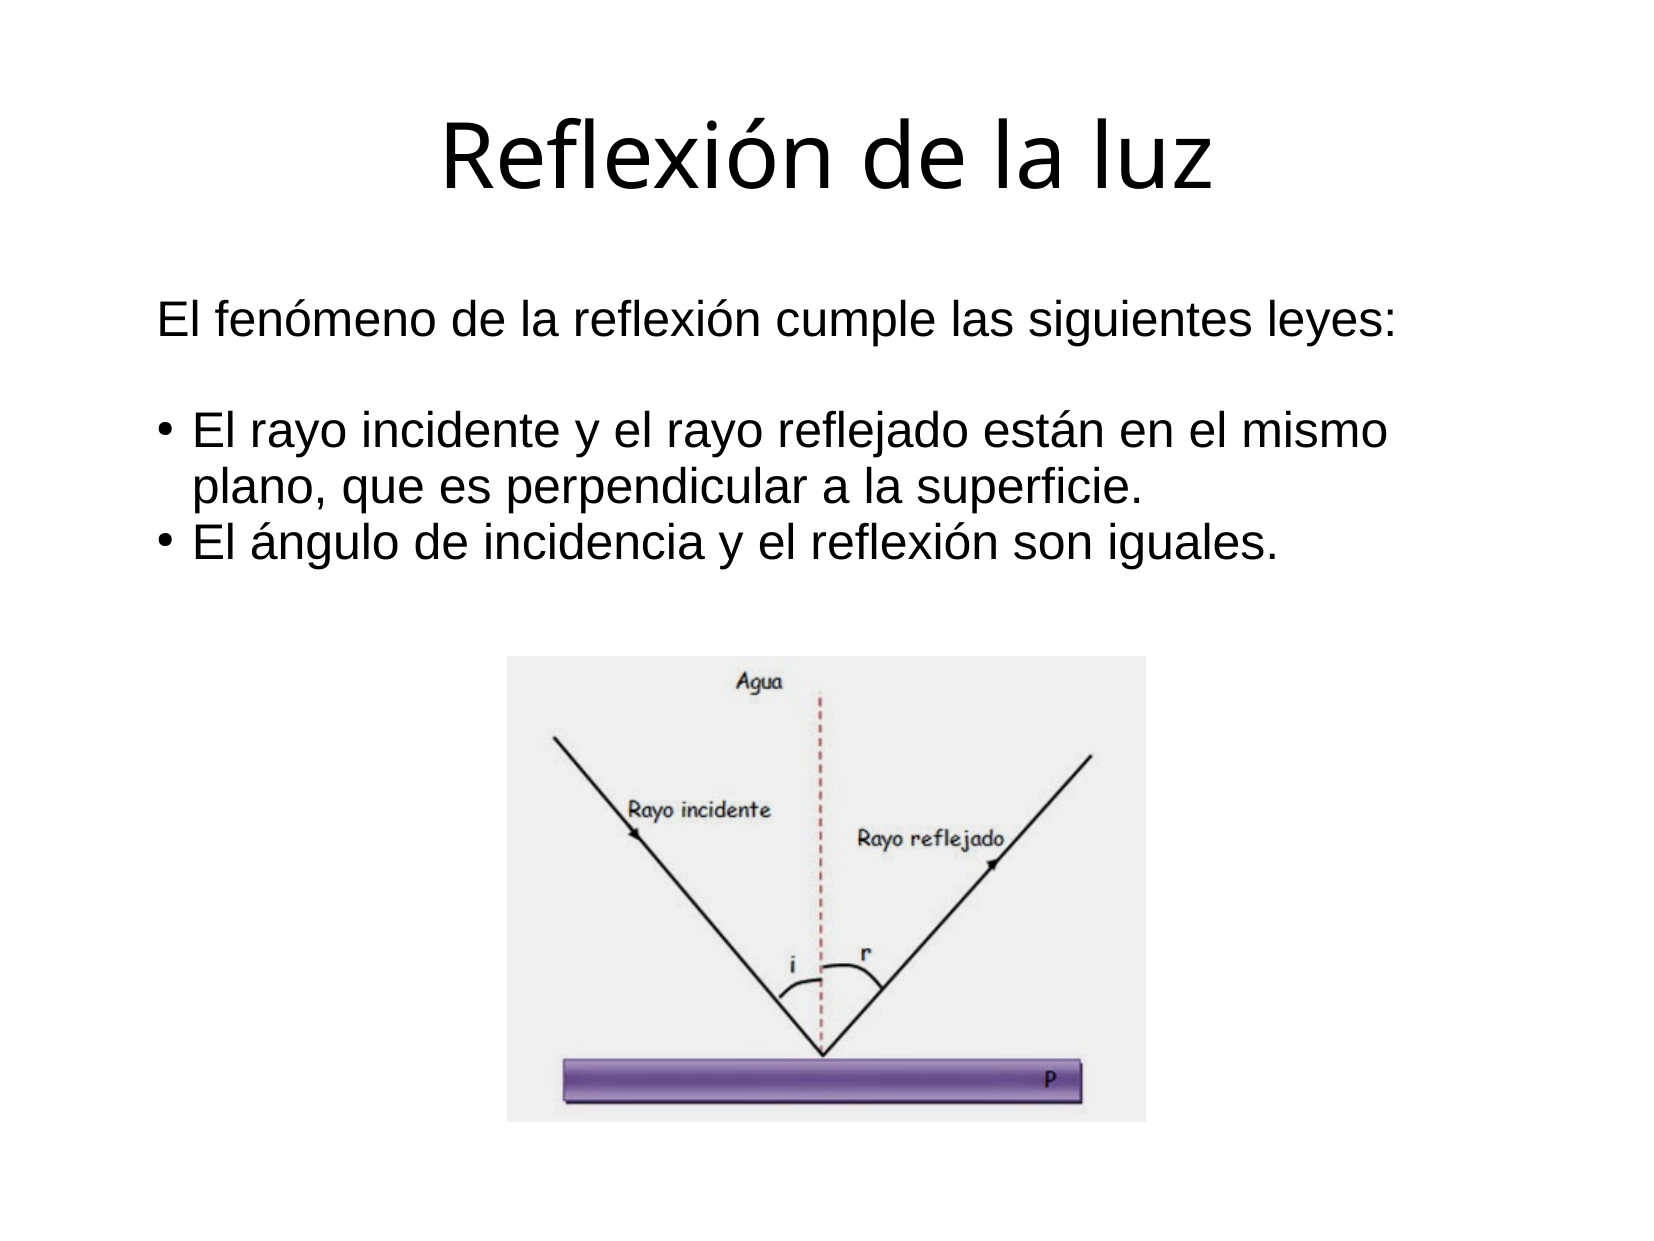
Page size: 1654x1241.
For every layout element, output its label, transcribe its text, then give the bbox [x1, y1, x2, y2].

title Reflexión de la luz [82, 49, 1571, 257]
text_box El fenómeno de la reflexión cumple las siguientes leyes: El rayo incidente y el rayo reflejado están en el mismo plano, que es perpendicular a la superficie. El ángulo de incidencia y el reflexión son iguales. [141, 283, 1548, 578]
picture [507, 656, 1146, 1123]
